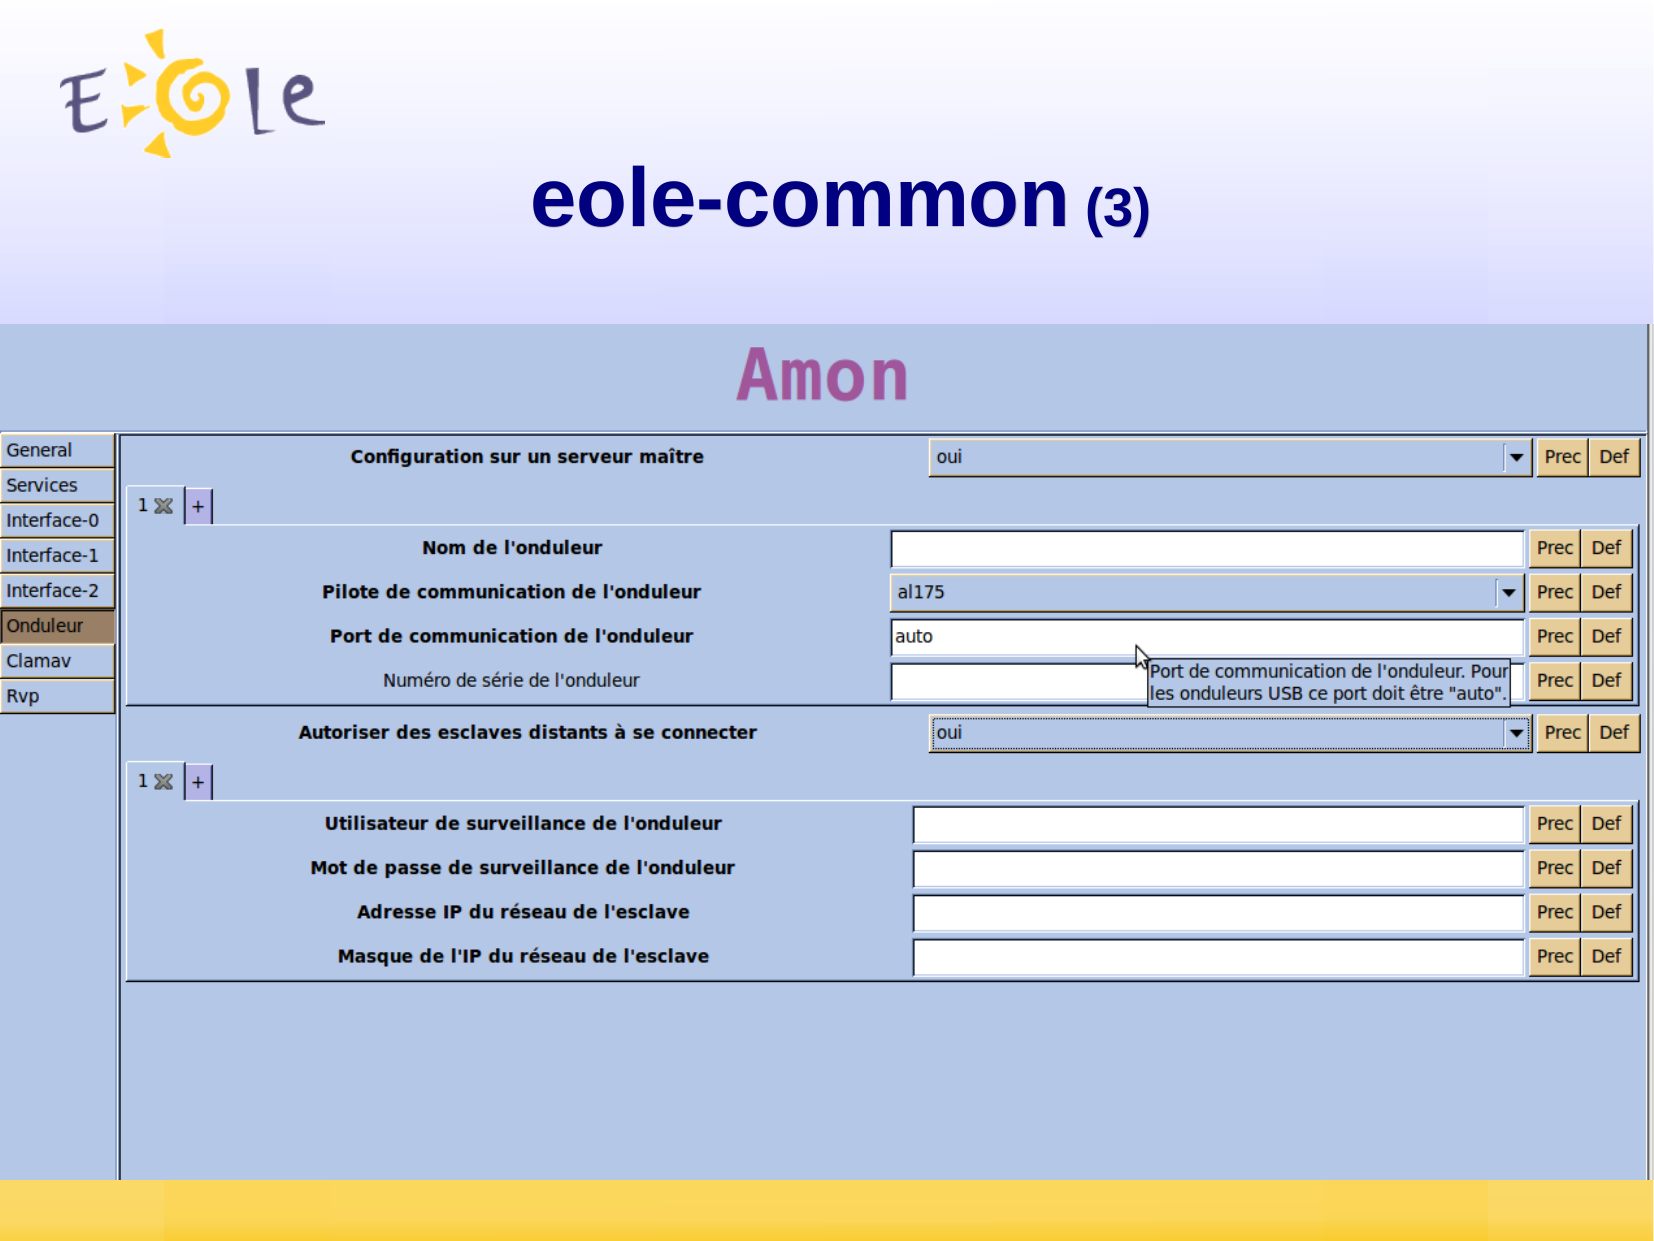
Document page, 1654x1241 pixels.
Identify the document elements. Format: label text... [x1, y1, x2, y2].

picture [0, 0, 1654, 1241]
text_box eole-common (3) [515, 143, 1206, 266]
